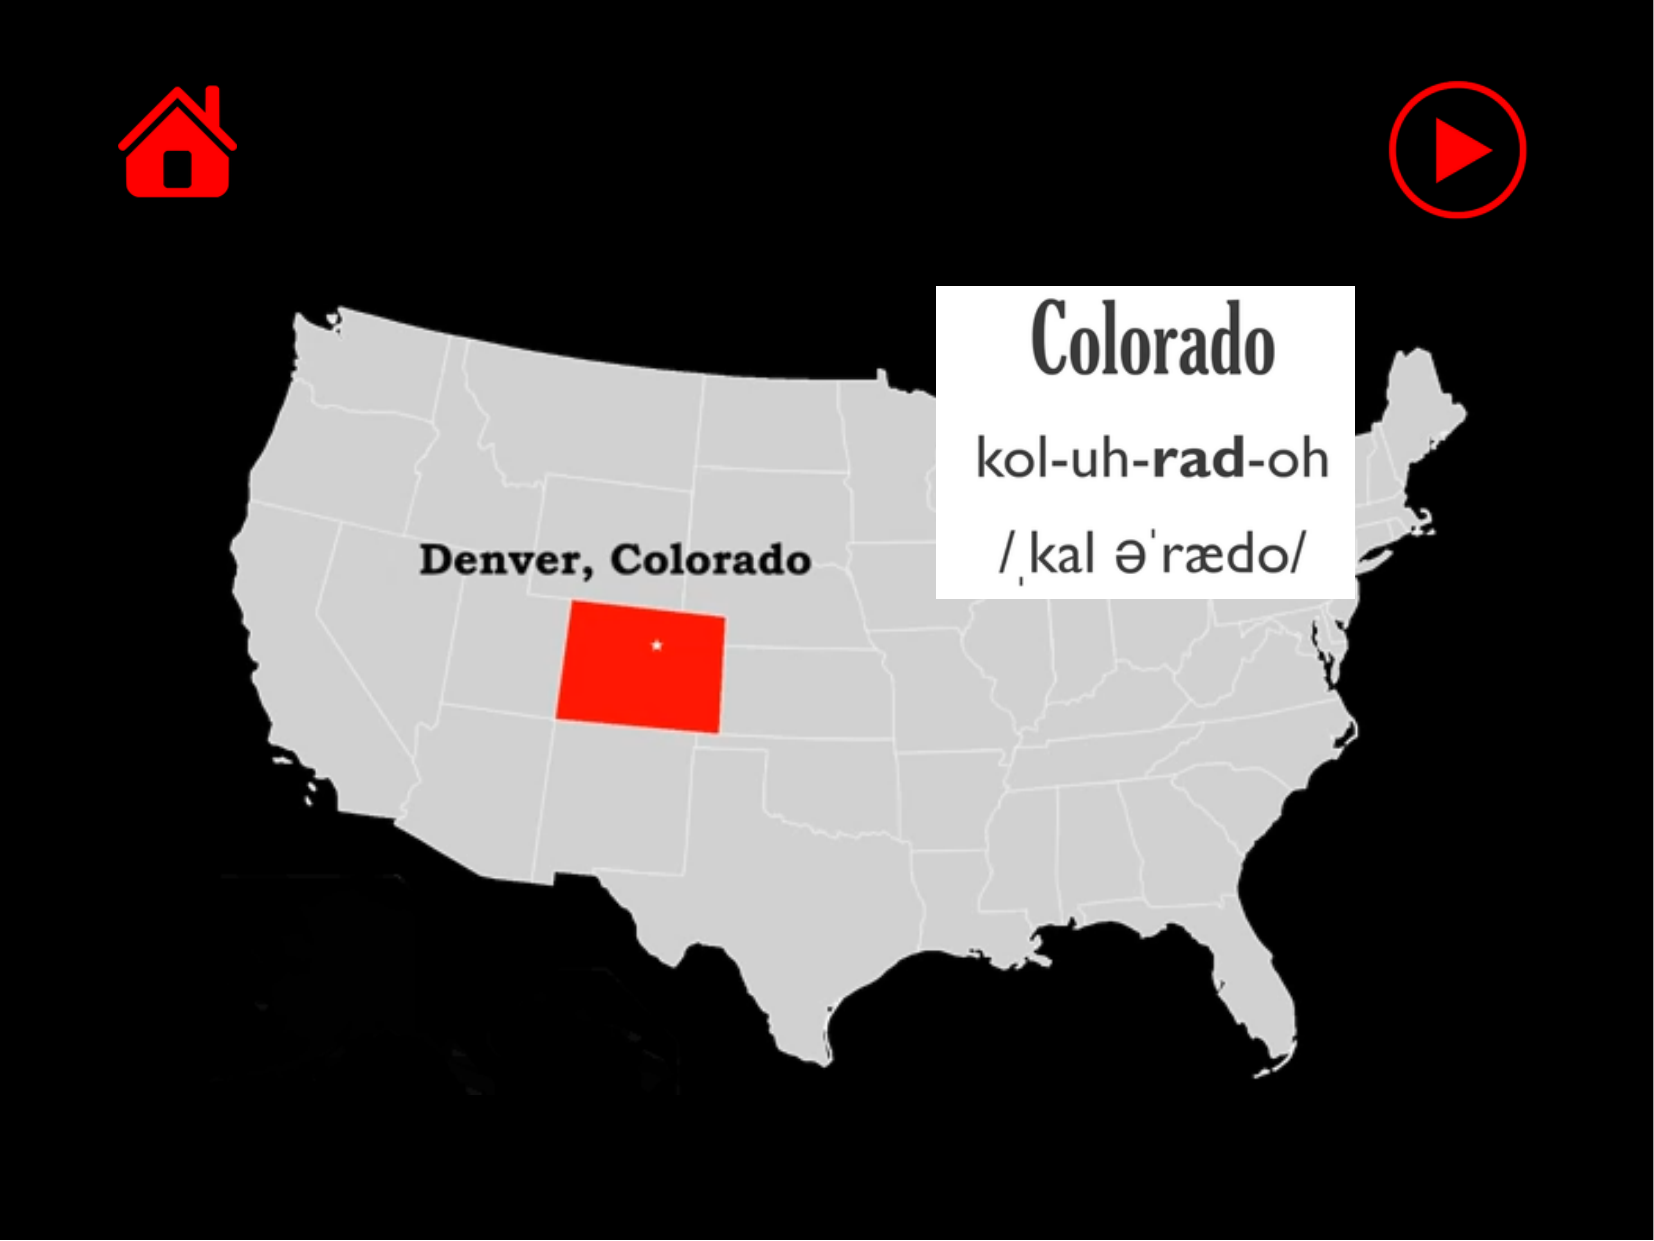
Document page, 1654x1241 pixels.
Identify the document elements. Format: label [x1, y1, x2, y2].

picture [1381, 70, 1539, 228]
picture [118, 82, 237, 201]
picture [170, 286, 1484, 1095]
